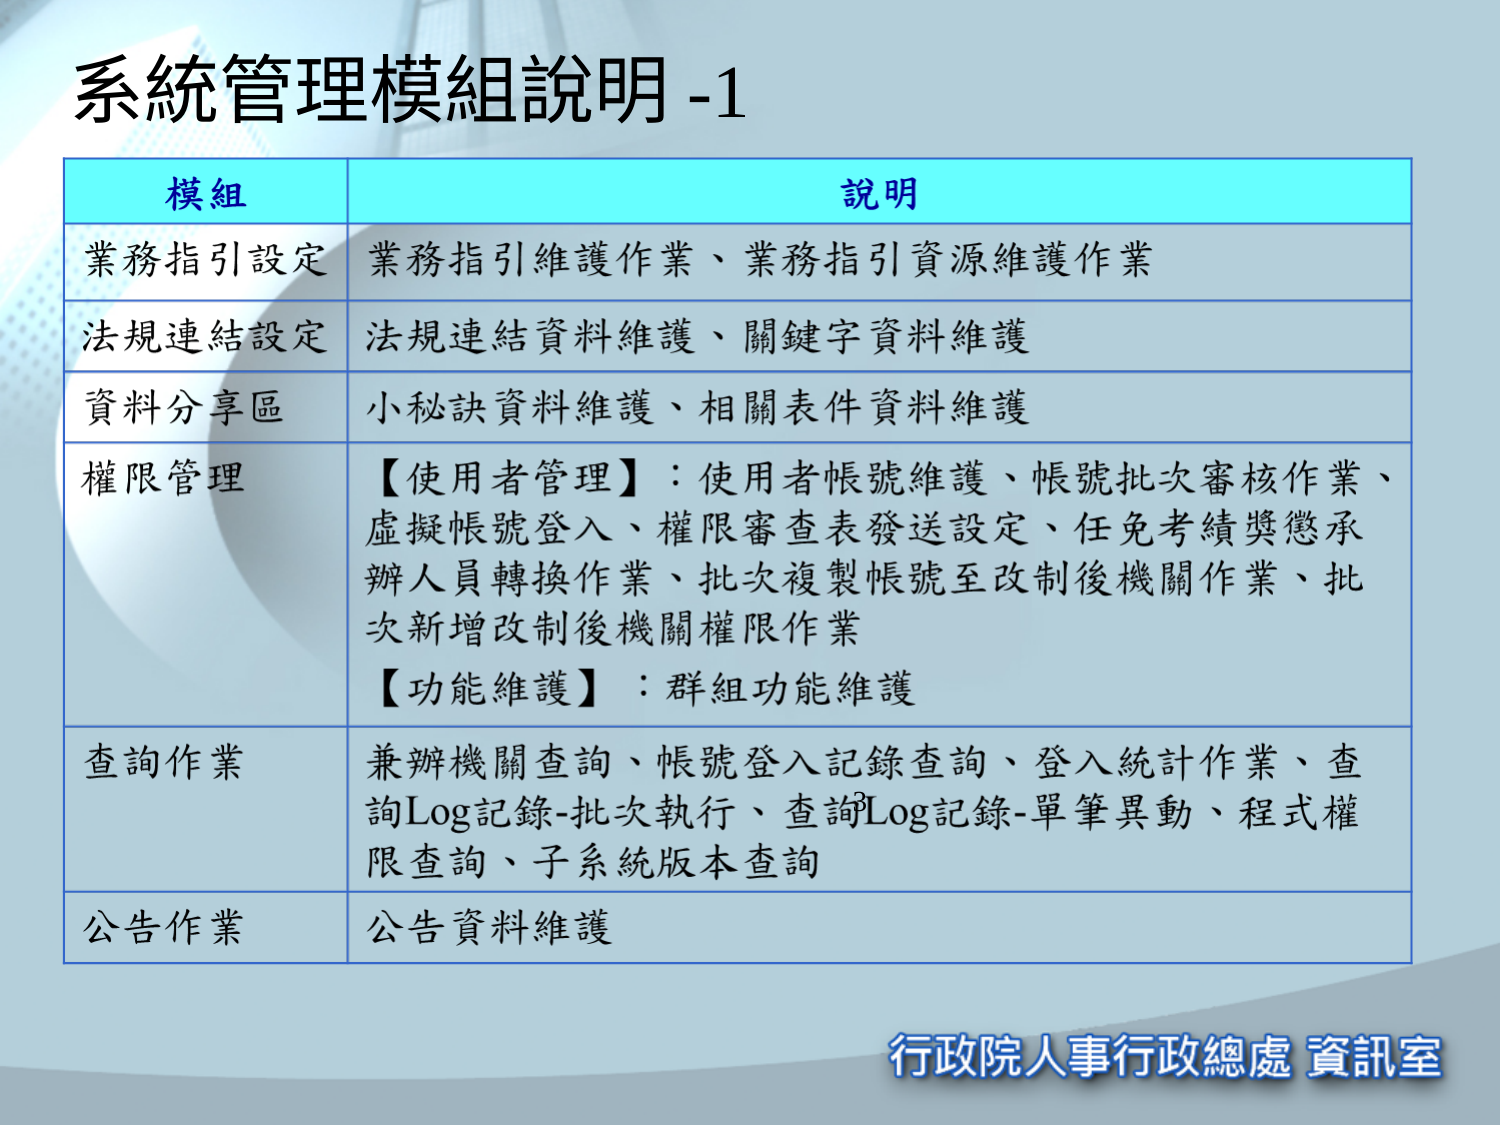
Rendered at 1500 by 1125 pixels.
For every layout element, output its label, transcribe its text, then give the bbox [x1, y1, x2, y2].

title 系統管理模組說明-1 [54, 31, 1317, 144]
picture [53, 154, 1431, 976]
text_box [837, 774, 1151, 850]
